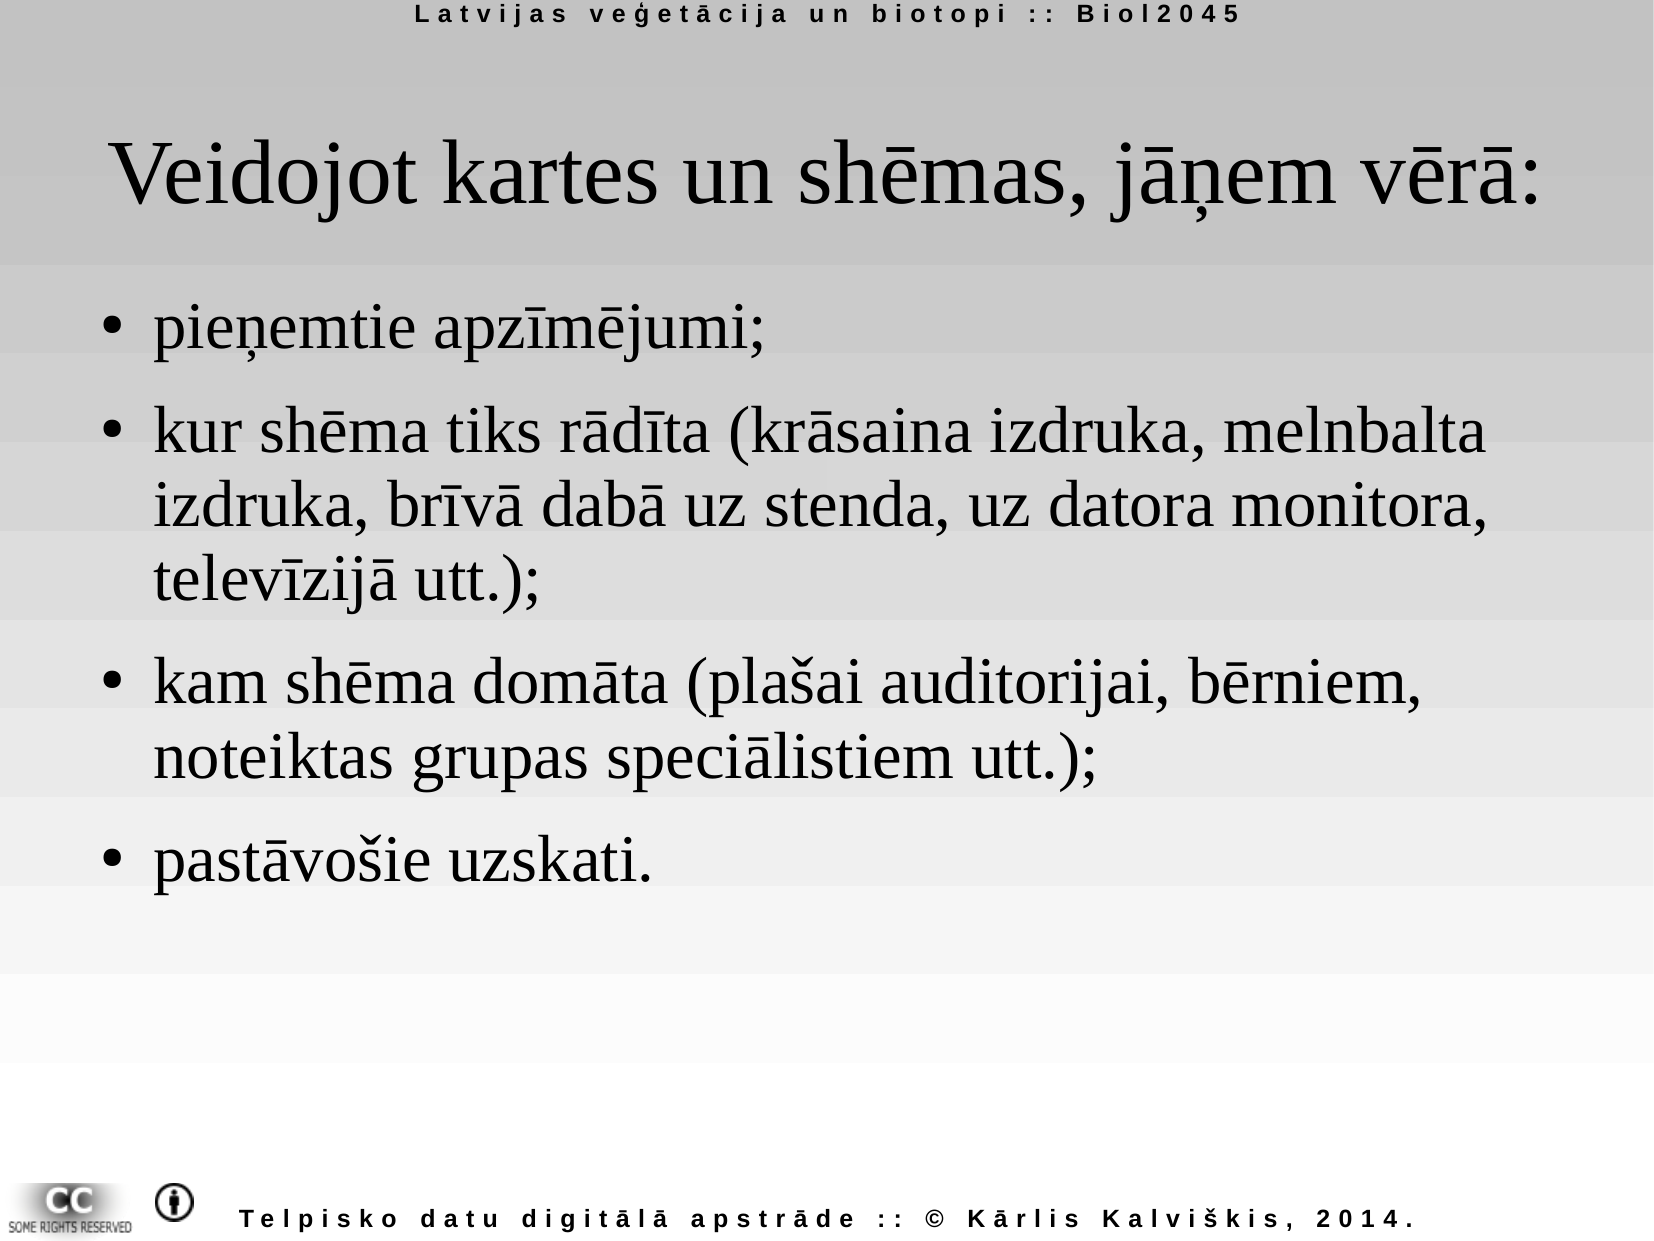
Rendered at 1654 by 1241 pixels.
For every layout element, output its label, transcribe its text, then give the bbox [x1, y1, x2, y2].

picture [0, 0, 1654, 1241]
title Veidojot kartes un shēmas, jāņem vērā: [29, 49, 1625, 296]
list pieņemtie apzīmējumi; kur shēma tiks rādīta (krāsaina izdruka, melnbalta izdruka, brīvā dabā uz stenda, uz datora monitora, televīzijā utt.); kam shēma domāta (plašai auditorijai, bērniem, noteiktas grupas speciālistiem utt.); pastāvošie uzskati. [82, 289, 1571, 1113]
